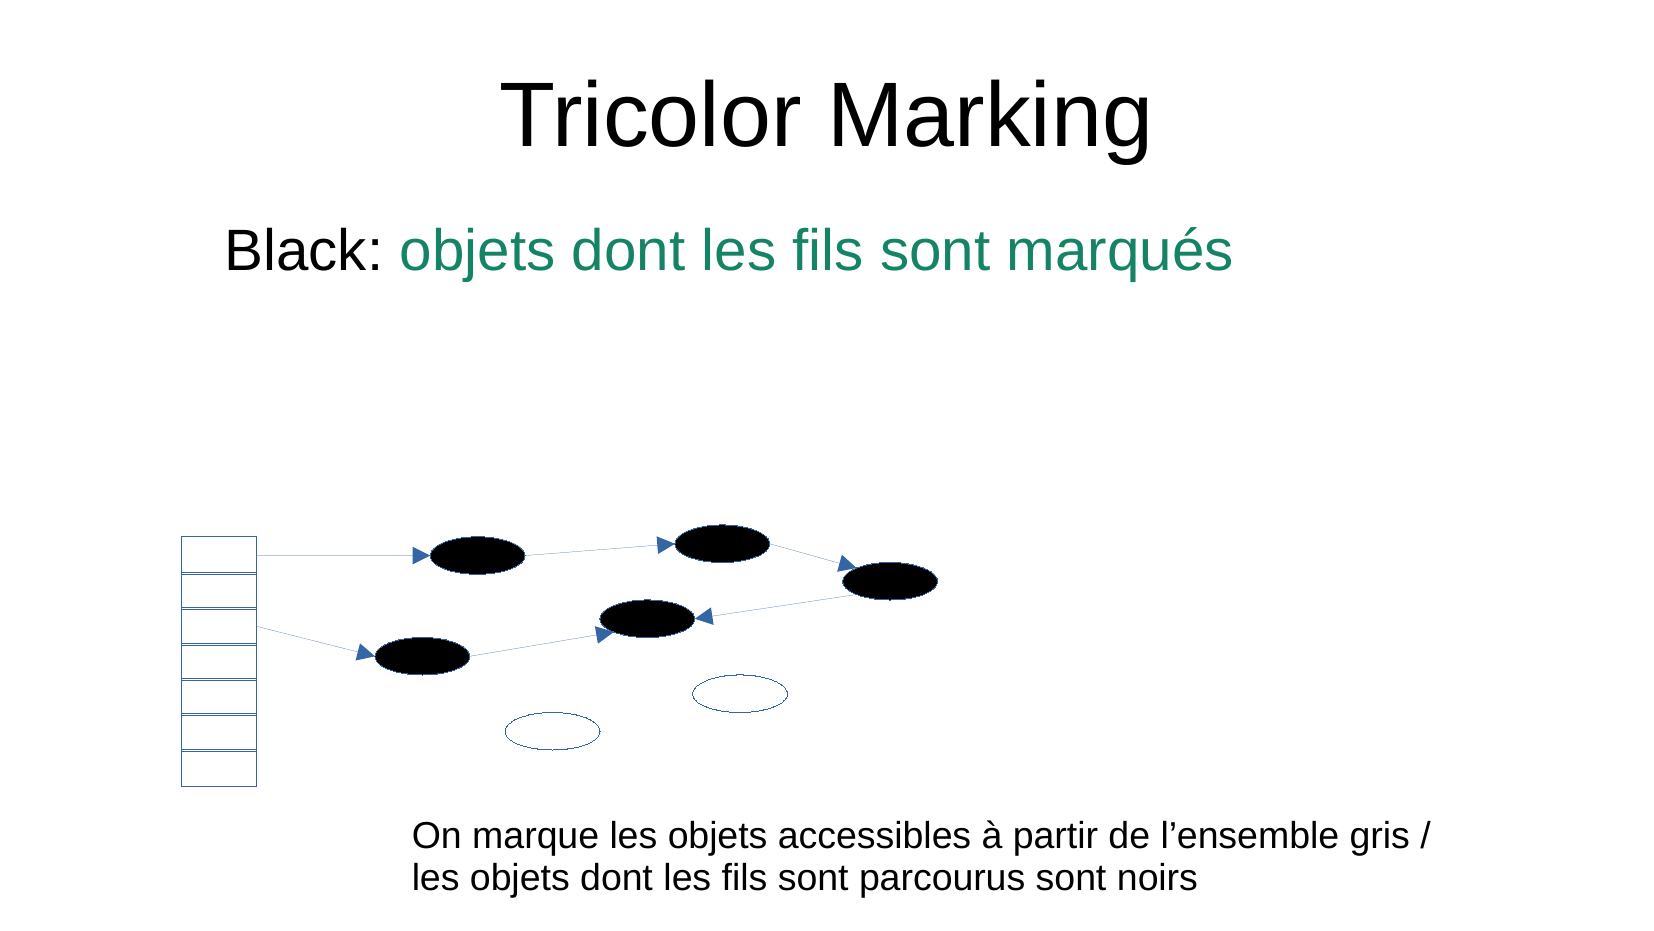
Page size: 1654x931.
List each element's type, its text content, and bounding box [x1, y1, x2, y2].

text_box [599, 599, 695, 638]
text_box [430, 536, 525, 575]
text_box On marque les objets accessibles à partir de l’ensemble gris / les objets dont les fils sont parcourus sont noirs [397, 807, 1447, 907]
list Black: objets dont les fils sont marqués [82, 217, 1572, 488]
title Tricolor Marking [82, 37, 1571, 193]
text_box [375, 637, 470, 676]
text_box [842, 562, 938, 601]
text_box [675, 524, 770, 563]
